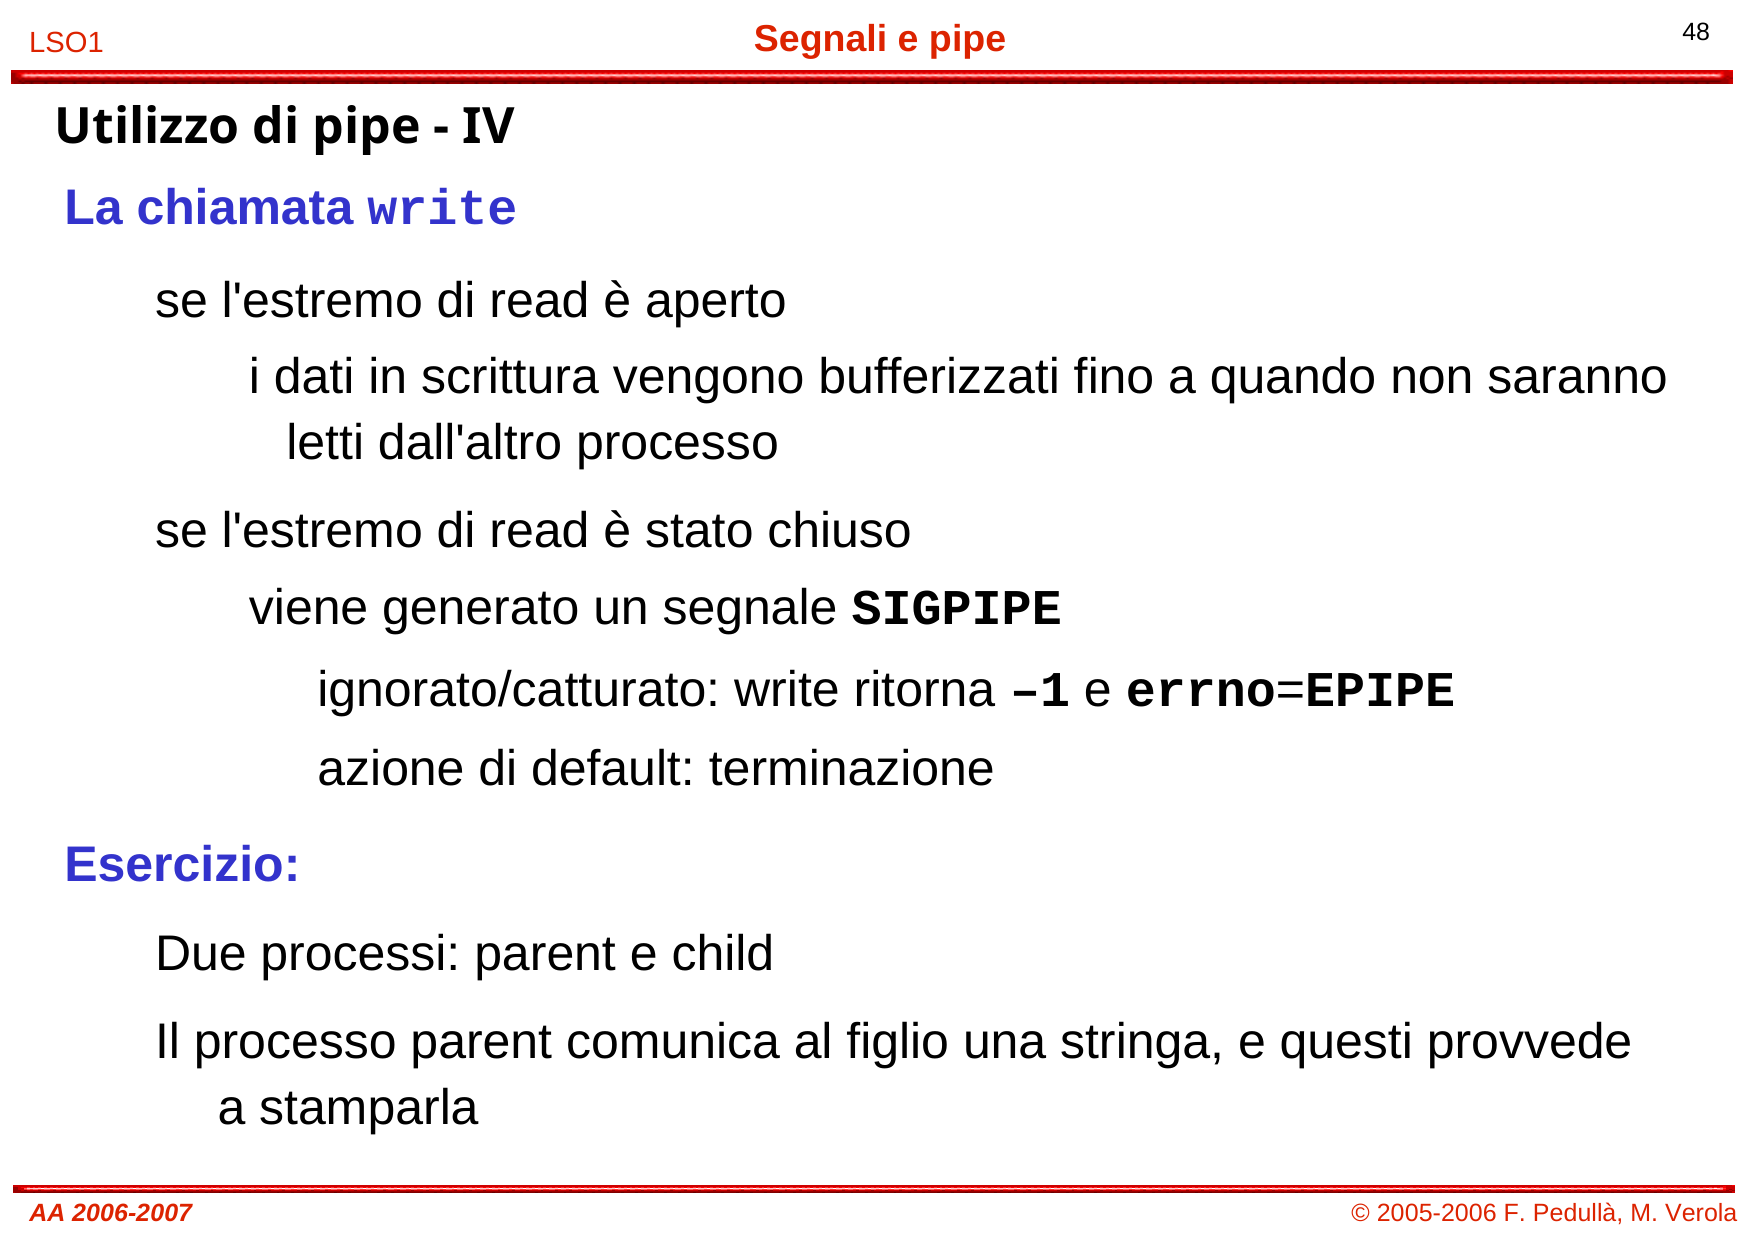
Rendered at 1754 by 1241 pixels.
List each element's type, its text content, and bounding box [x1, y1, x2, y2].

title Utilizzo di pipe - IV [40, 78, 1714, 174]
picture [13, 1185, 1735, 1193]
picture [11, 70, 1733, 84]
list La chiamata write se l'estremo di read è aperto i dati in scrittura vengono bufferizzati fino a quando non saranno letti dall'altro processo se l'estremo di read è stato chiuso viene generato un segnale SIGPIPE ignorato/catturato: write ritorna –1 e errno=EPIPE azione di default: terminazione Esercizio: Due processi: parent e child Il processo parent comunica al figlio una stringa, e questi provvede a stamparla [46, 171, 1684, 1175]
